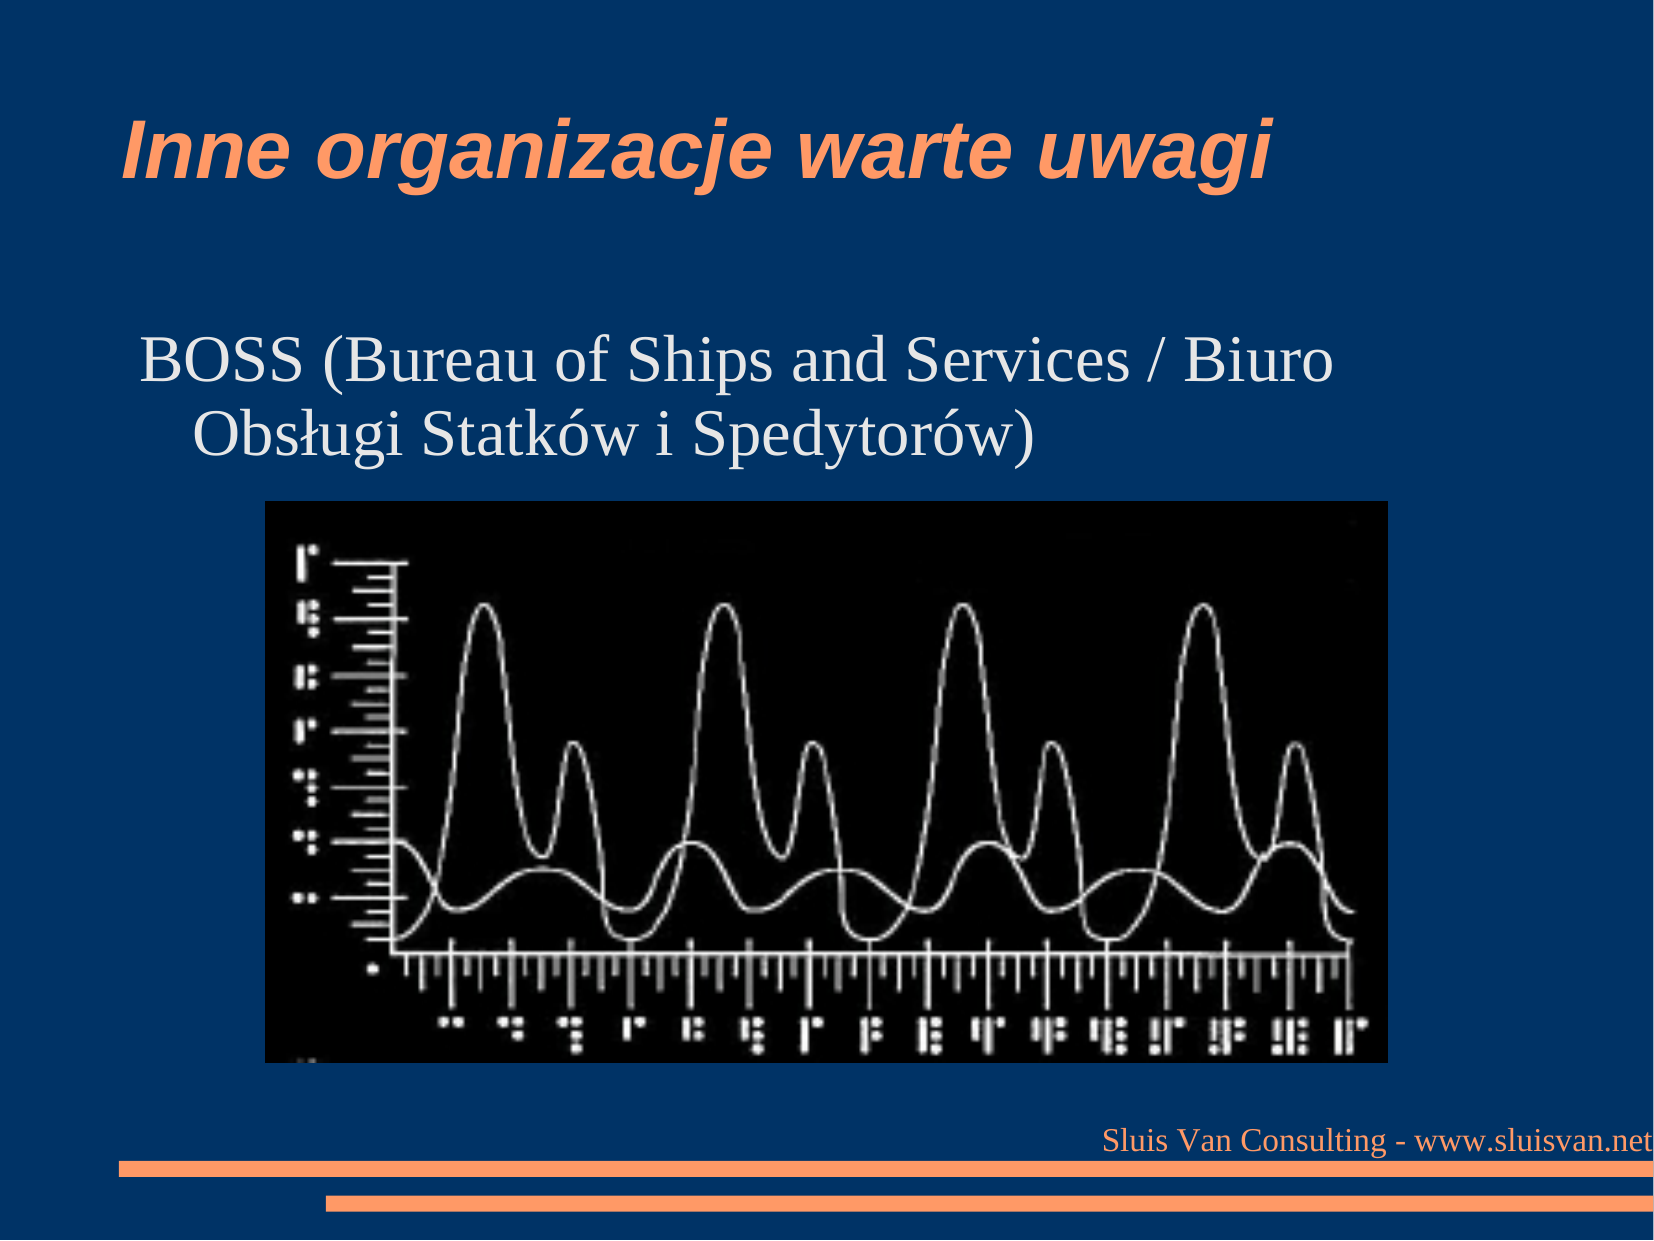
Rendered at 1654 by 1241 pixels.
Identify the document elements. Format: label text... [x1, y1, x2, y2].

list BOSS (Bureau of Ships and Services / Biuro Obsługi Statków i Spedytorów) [121, 322, 1561, 1133]
title Inne organizacje warte uwagi [121, 46, 1534, 254]
picture [265, 501, 1388, 1063]
